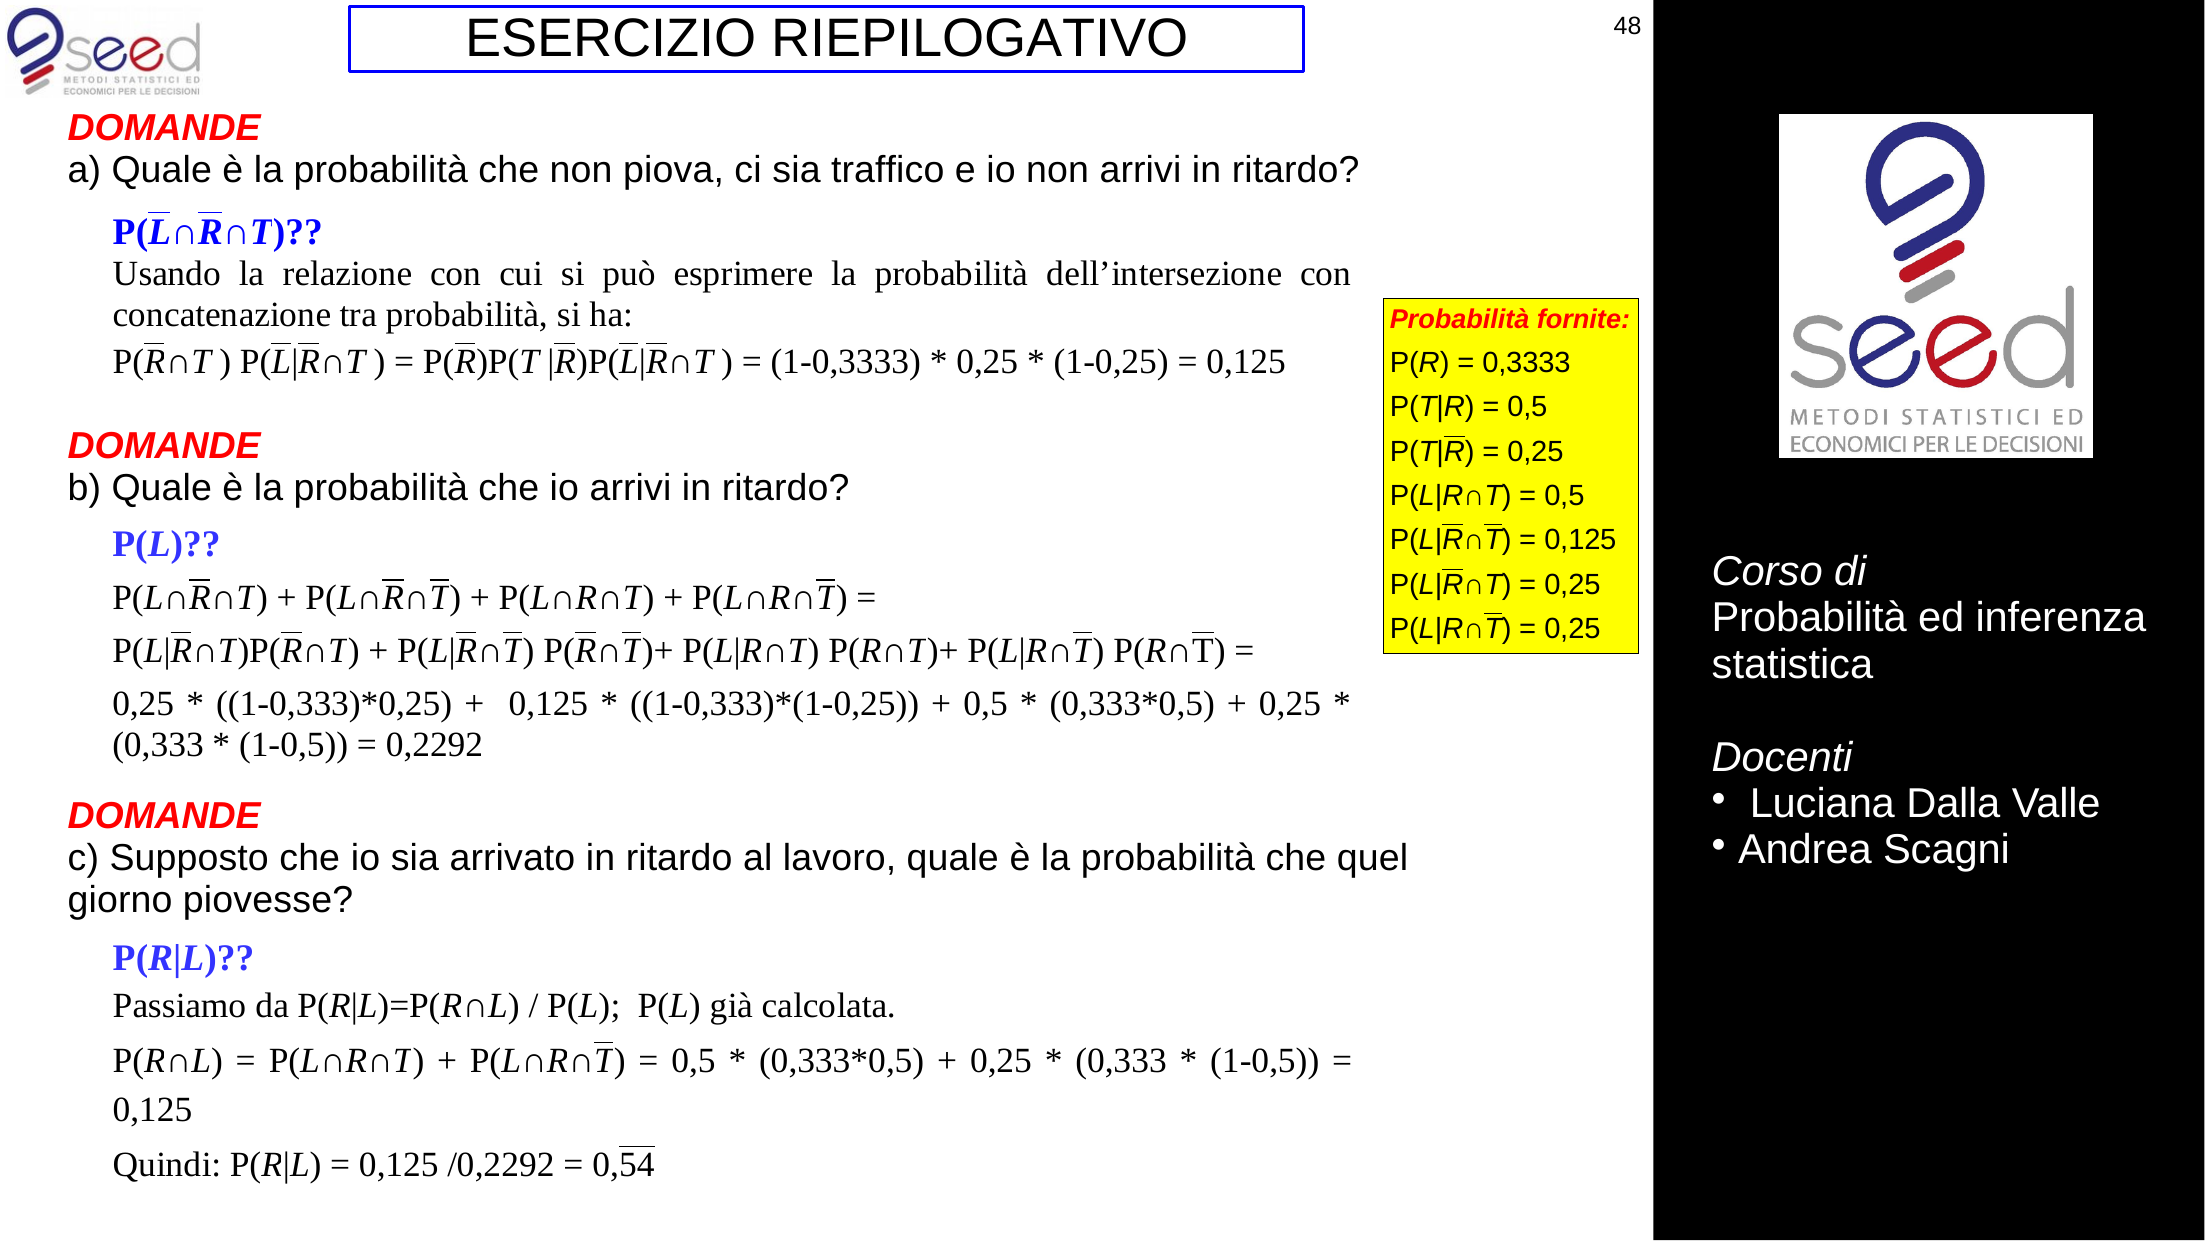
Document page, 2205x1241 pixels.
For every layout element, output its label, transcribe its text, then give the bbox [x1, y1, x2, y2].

text_box ESERCIZIO RIEPILOGATIVO [349, 6, 1304, 72]
chart [111, 935, 1397, 1209]
picture [1779, 114, 2093, 458]
text_box DOMANDE b) Quale è la probabilità che io arrivi in ritardo? [67, 424, 1353, 509]
text_box DOMANDE a) Quale è la probabilità che non piova, ci sia traffico e io non arrivi in ritardo? [67, 106, 1478, 191]
text_box DOMANDE c) Supposto che io sia arrivato in ritardo al lavoro, quale è la probabilità che quel giorno piovesse? [67, 794, 1432, 921]
picture [5, 5, 203, 98]
chart [111, 209, 1362, 386]
text_box Probabilità fornite: P(R) = 0,3333 P(T|R) = 0,5 P(T|R) = 0,25 P(L|R∩T) = 0,5 P(L|R∩T) = 0,125 P(L|R∩T) = 0,25 P(L|R∩T) = 0,25 [1383, 298, 1639, 654]
chart [111, 522, 1415, 776]
